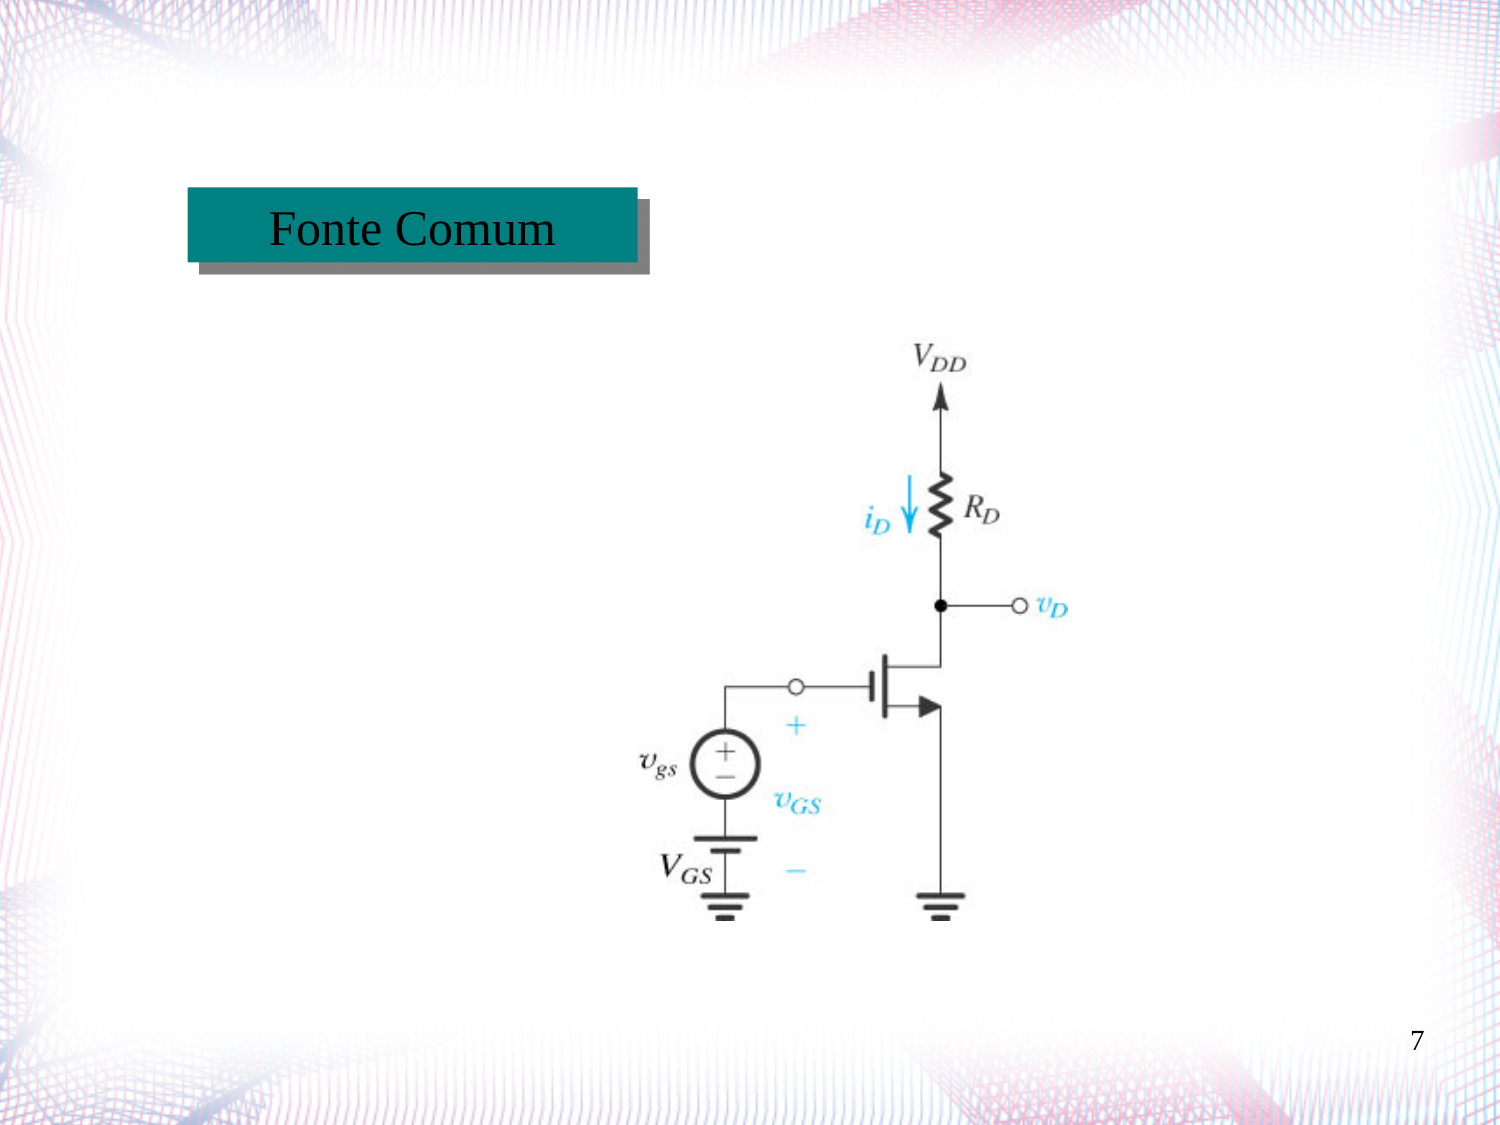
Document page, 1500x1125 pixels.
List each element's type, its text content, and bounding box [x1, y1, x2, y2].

picture [0, 0, 1500, 1125]
text_box Fonte Comum [187, 187, 638, 263]
